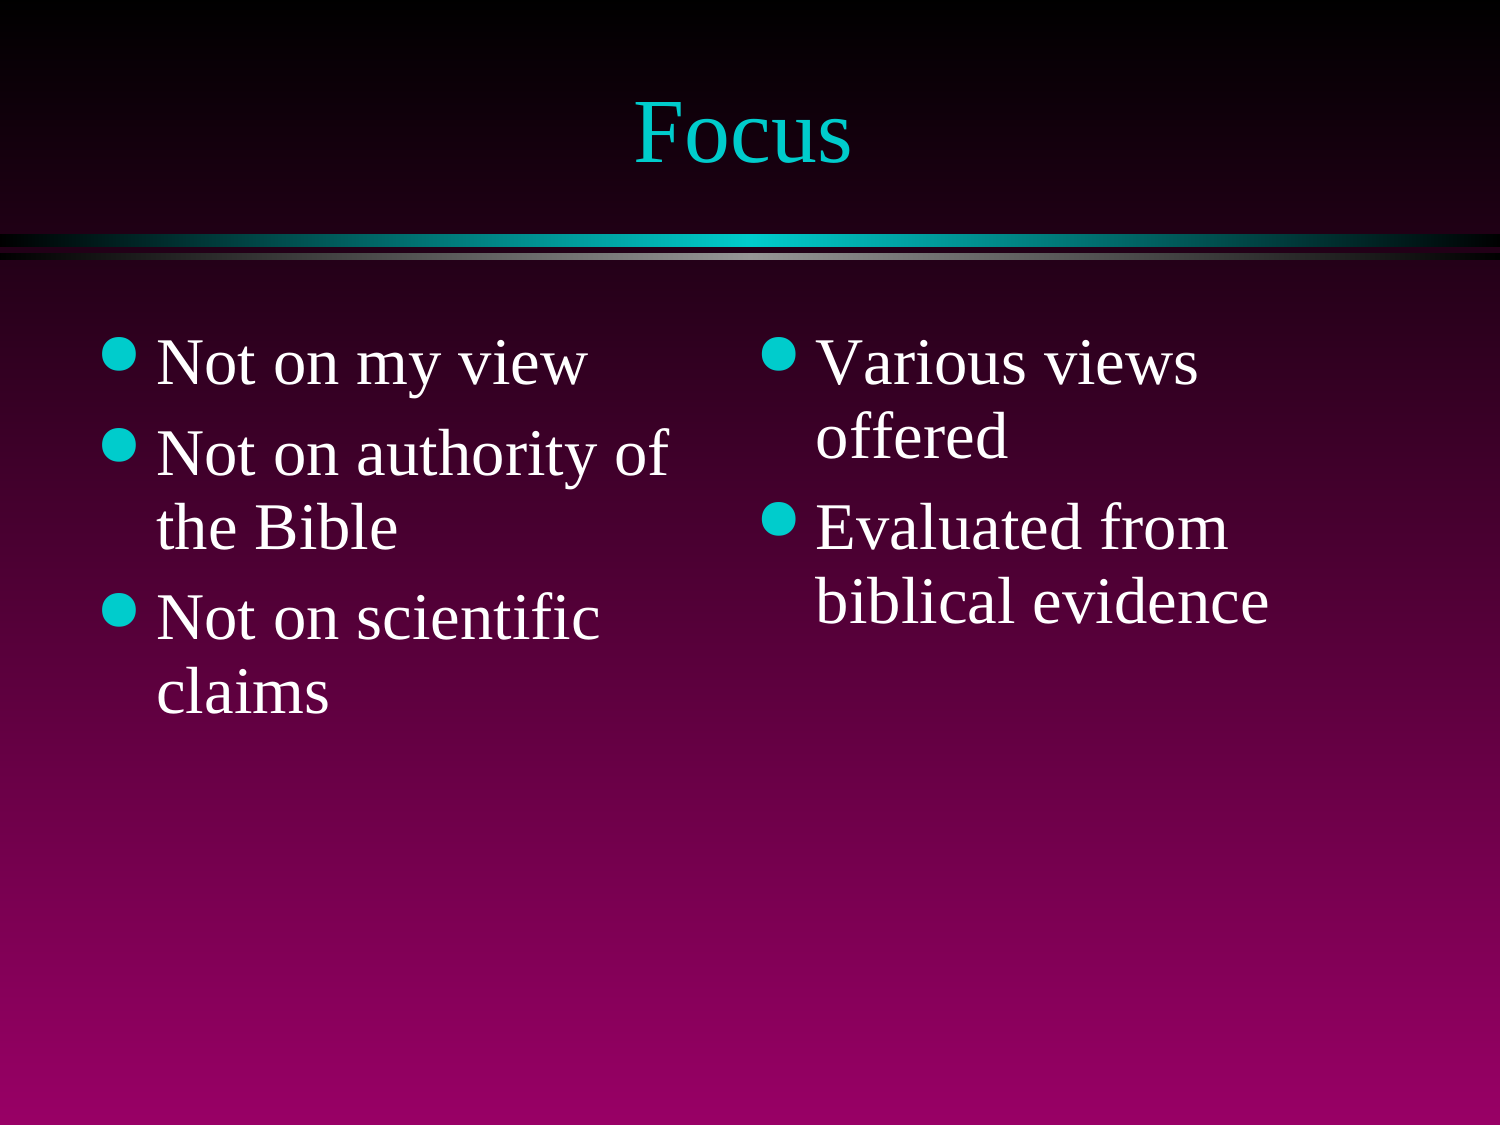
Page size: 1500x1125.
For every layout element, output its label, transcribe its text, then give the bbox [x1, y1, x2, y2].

title Focus [99, 37, 1388, 225]
list Not on my view Not on authority of the Bible Not on scientific claims [99, 324, 729, 1068]
list Various views offered Evaluated from biblical evidence [759, 324, 1388, 1068]
